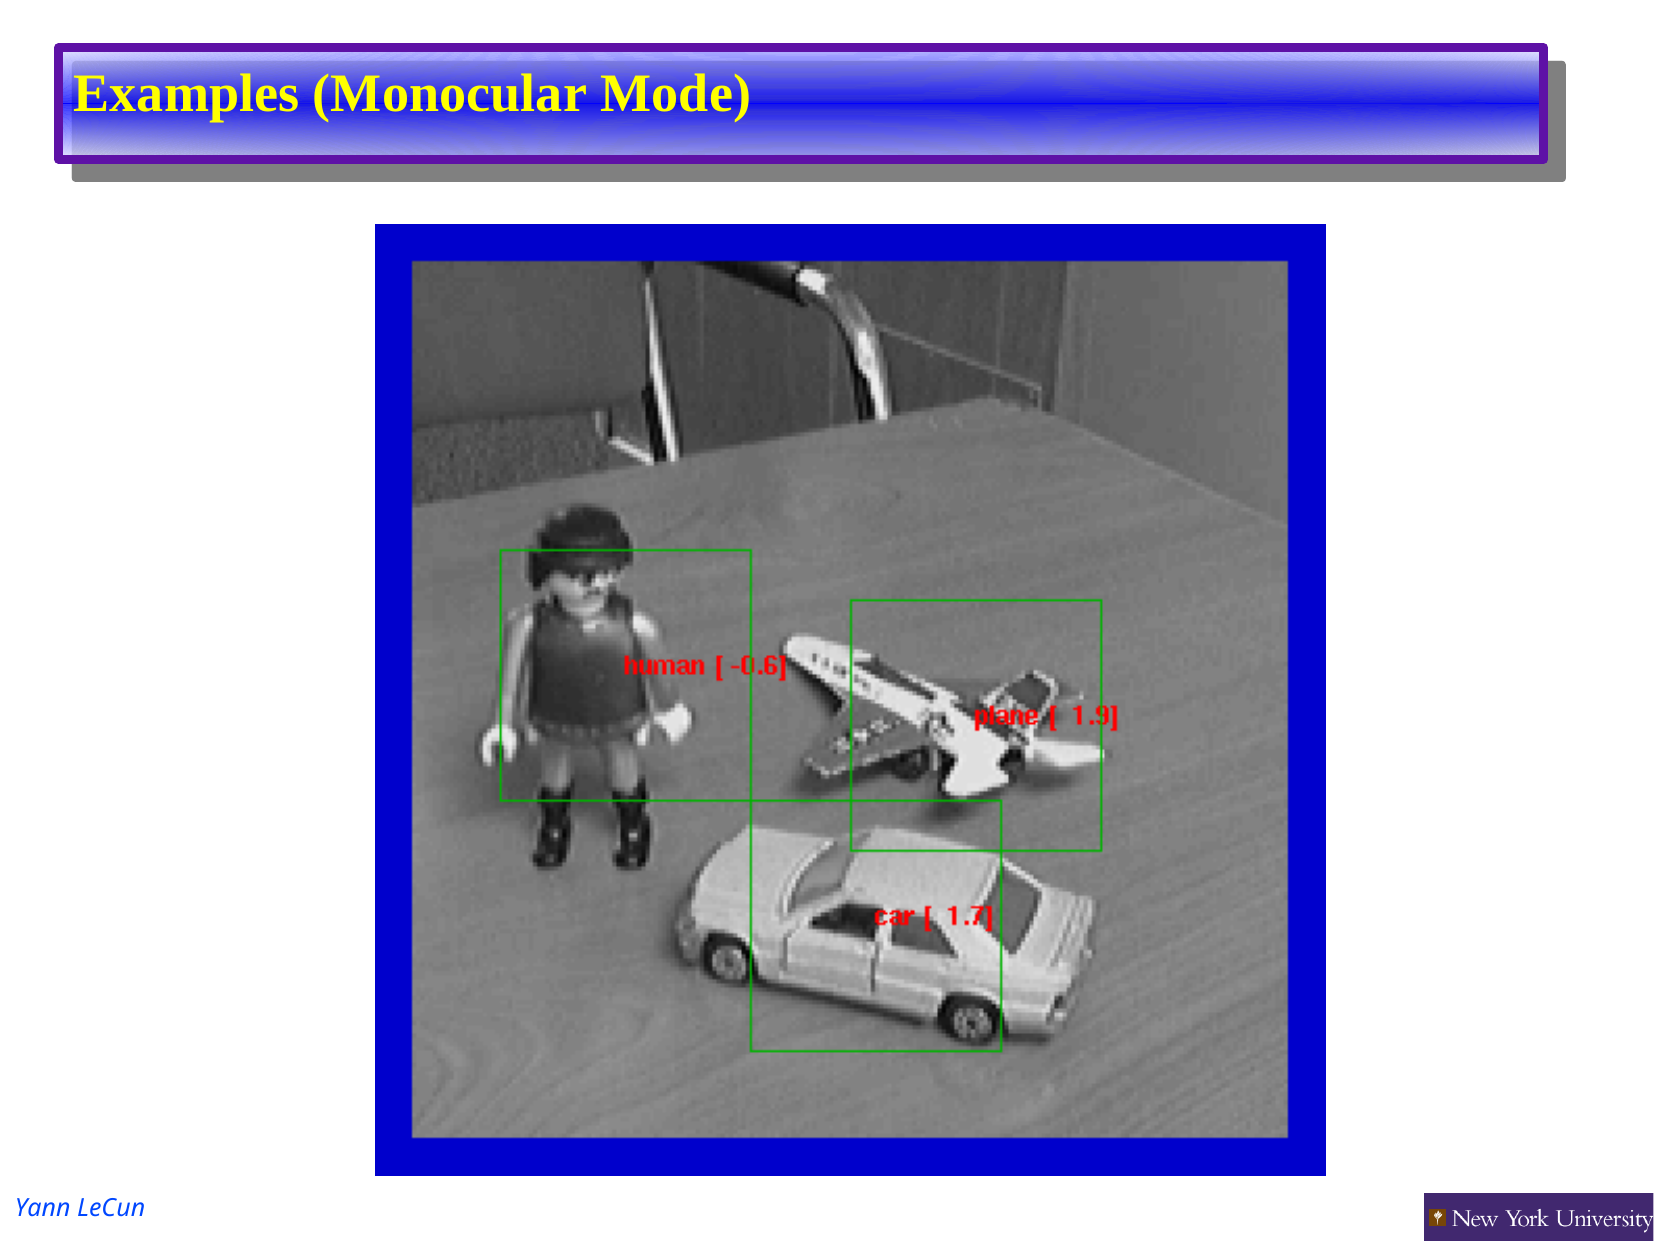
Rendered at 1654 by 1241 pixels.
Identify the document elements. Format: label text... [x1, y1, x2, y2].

picture [375, 224, 1326, 1176]
text_box Examples (Monocular Mode) [58, 47, 1544, 160]
picture [1424, 1193, 1654, 1241]
